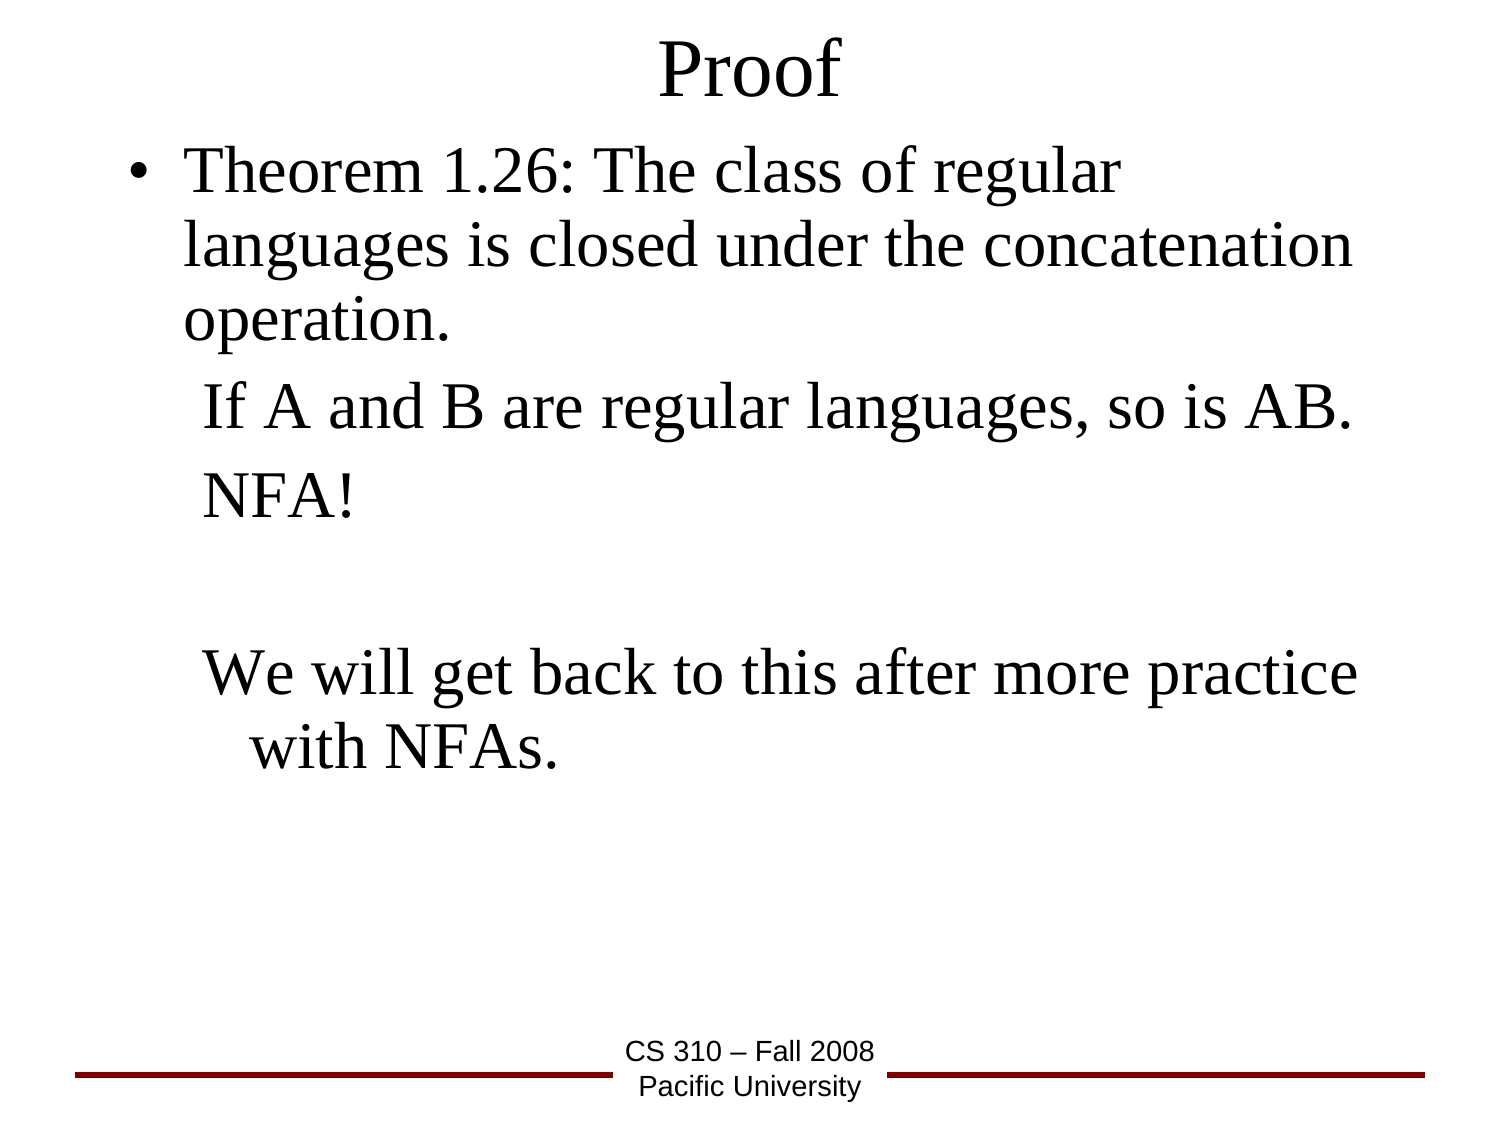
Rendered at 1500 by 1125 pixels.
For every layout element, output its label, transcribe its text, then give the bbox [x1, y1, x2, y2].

list Theorem 1.26: The class of regular languages is closed under the concatenation operation. If A and B are regular languages, so is AB. NFA! We will get back to this after more practice with NFAs. [112, 125, 1388, 1001]
title Proof [112, 14, 1388, 123]
